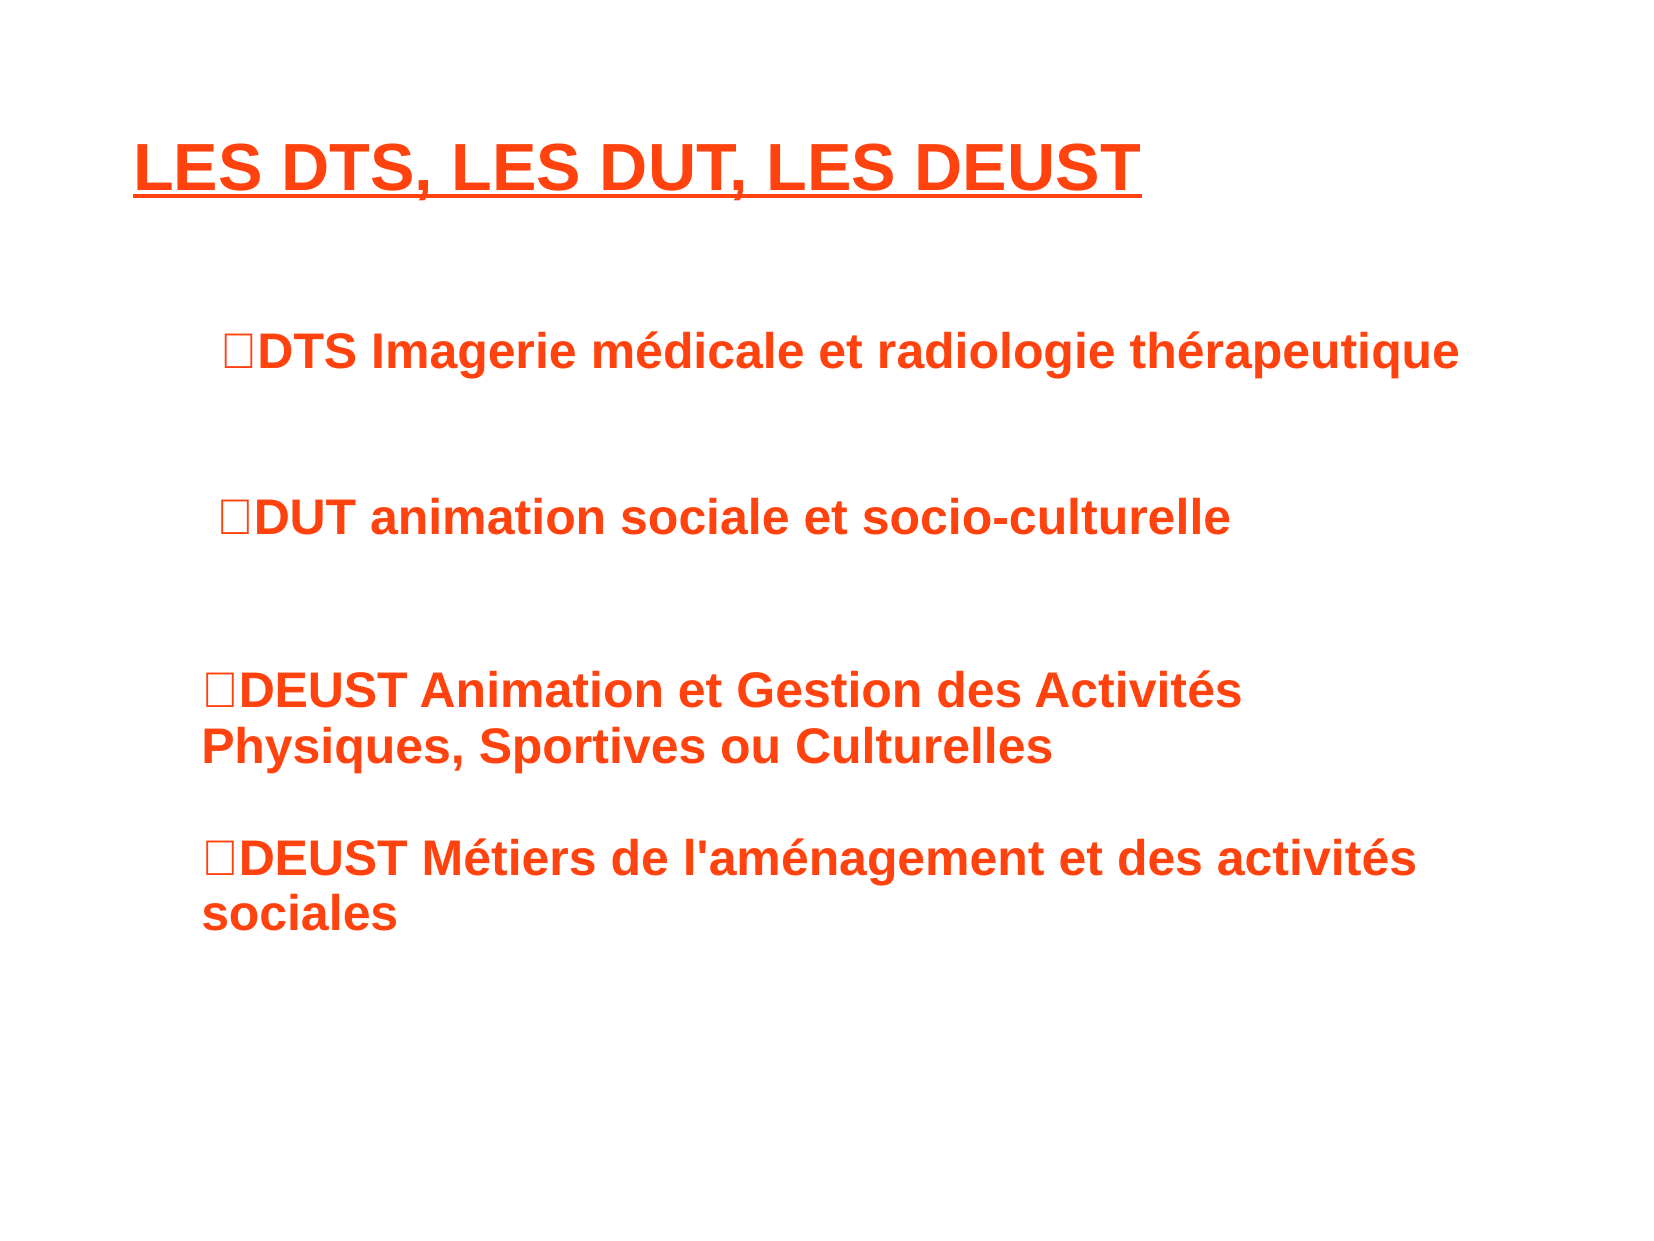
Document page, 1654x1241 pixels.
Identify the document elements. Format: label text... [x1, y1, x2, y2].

text_box LES DTS, LES DUT, LES DEUST [118, 122, 1207, 212]
text_box DTS Imagerie médicale et radiologie thérapeutique [205, 316, 1490, 387]
text_box DUT animation sociale et socio-culturelle [201, 481, 1486, 553]
text_box DEUST Animation et Gestion des Activités Physiques, Sportives ou Culturelles DEUST Métiers de l'aménagement et des activités sociales [186, 655, 1471, 949]
